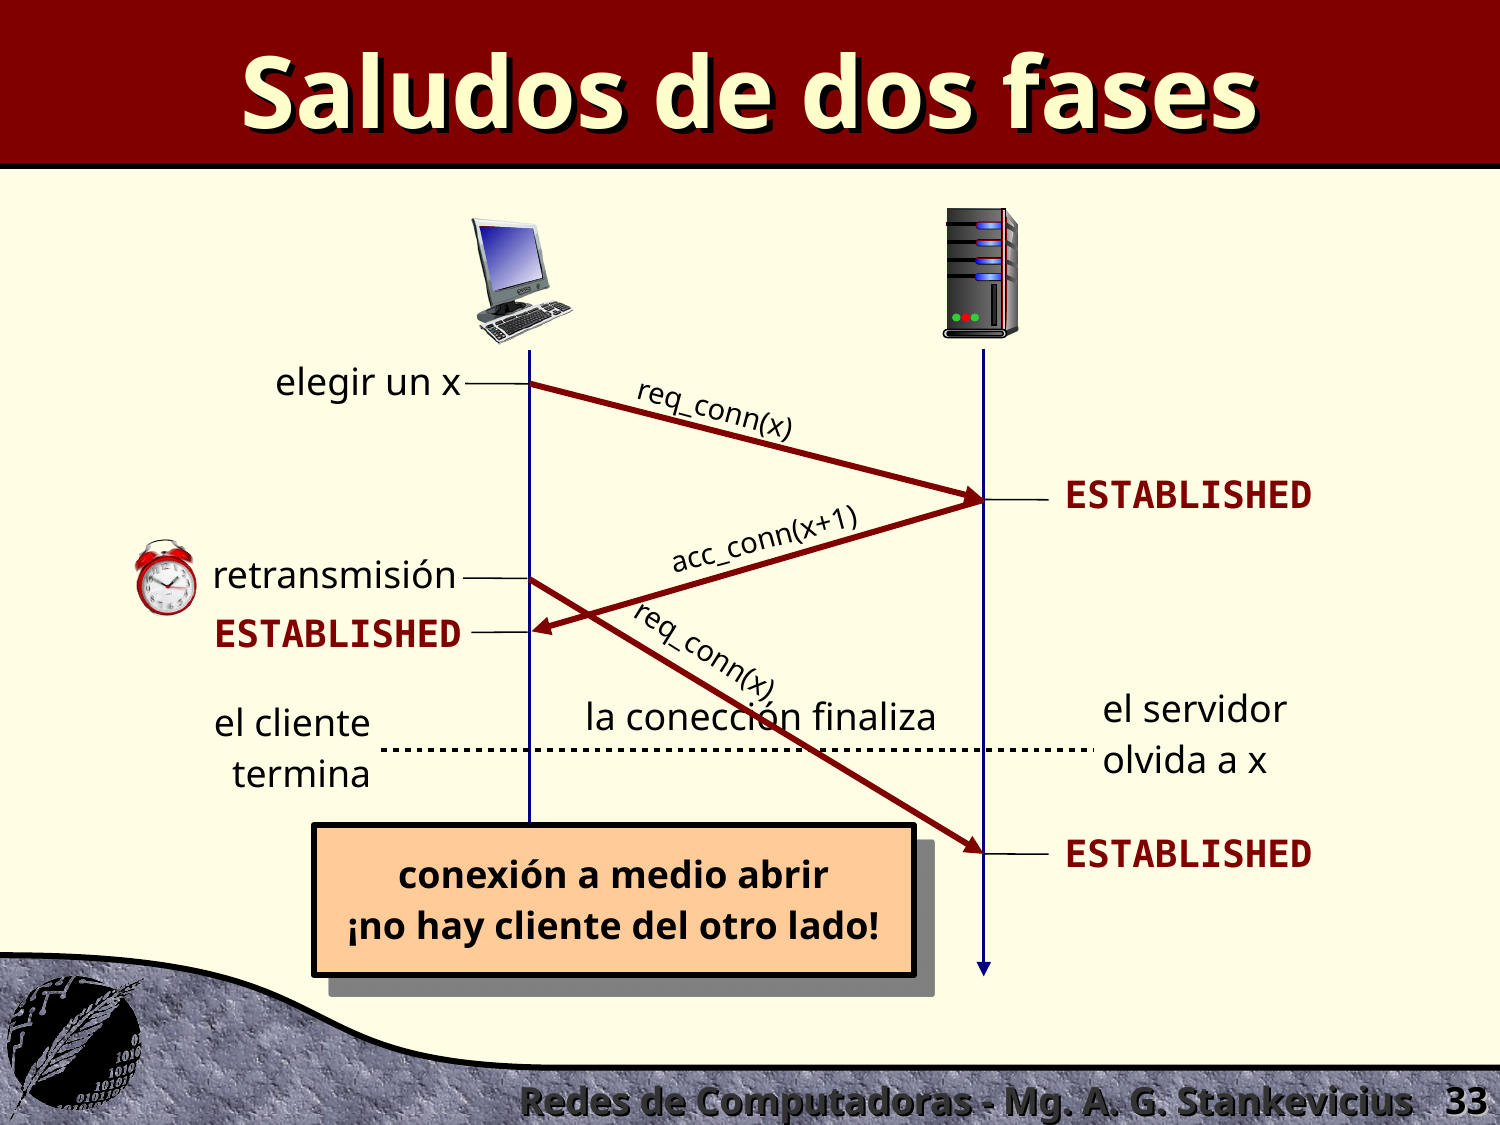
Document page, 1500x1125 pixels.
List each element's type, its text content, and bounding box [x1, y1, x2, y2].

picture [468, 212, 598, 354]
picture [0, 959, 1500, 1125]
text_box la conección finaliza [811, 682, 949, 751]
text_box el cliente termina [199, 688, 477, 809]
text_box retransmisión [200, 541, 475, 605]
text_box [943, 208, 1019, 338]
text_box ESTABLISHED [199, 605, 477, 665]
text_box acc_conn(x+1) [649, 483, 877, 593]
text_box el servidor olvida a x [1087, 675, 1365, 795]
text_box la conección finaliza [570, 682, 801, 751]
text_box conexión a medio abrir ¡no hay cliente del otro lado! [313, 825, 914, 976]
text_box elegir un x [260, 348, 474, 416]
picture [127, 536, 200, 616]
text_box req_conn(x) [546, 536, 912, 793]
text_box ESTABLISHED [1050, 825, 1328, 884]
title Saludos de dos fases [15, 5, 1485, 160]
picture [1047, 1100, 1054, 1110]
text_box ESTABLISHED [1050, 466, 1328, 526]
text_box [479, 226, 543, 291]
text_box req_conn(x) [544, 348, 940, 494]
picture [790, 1100, 795, 1110]
